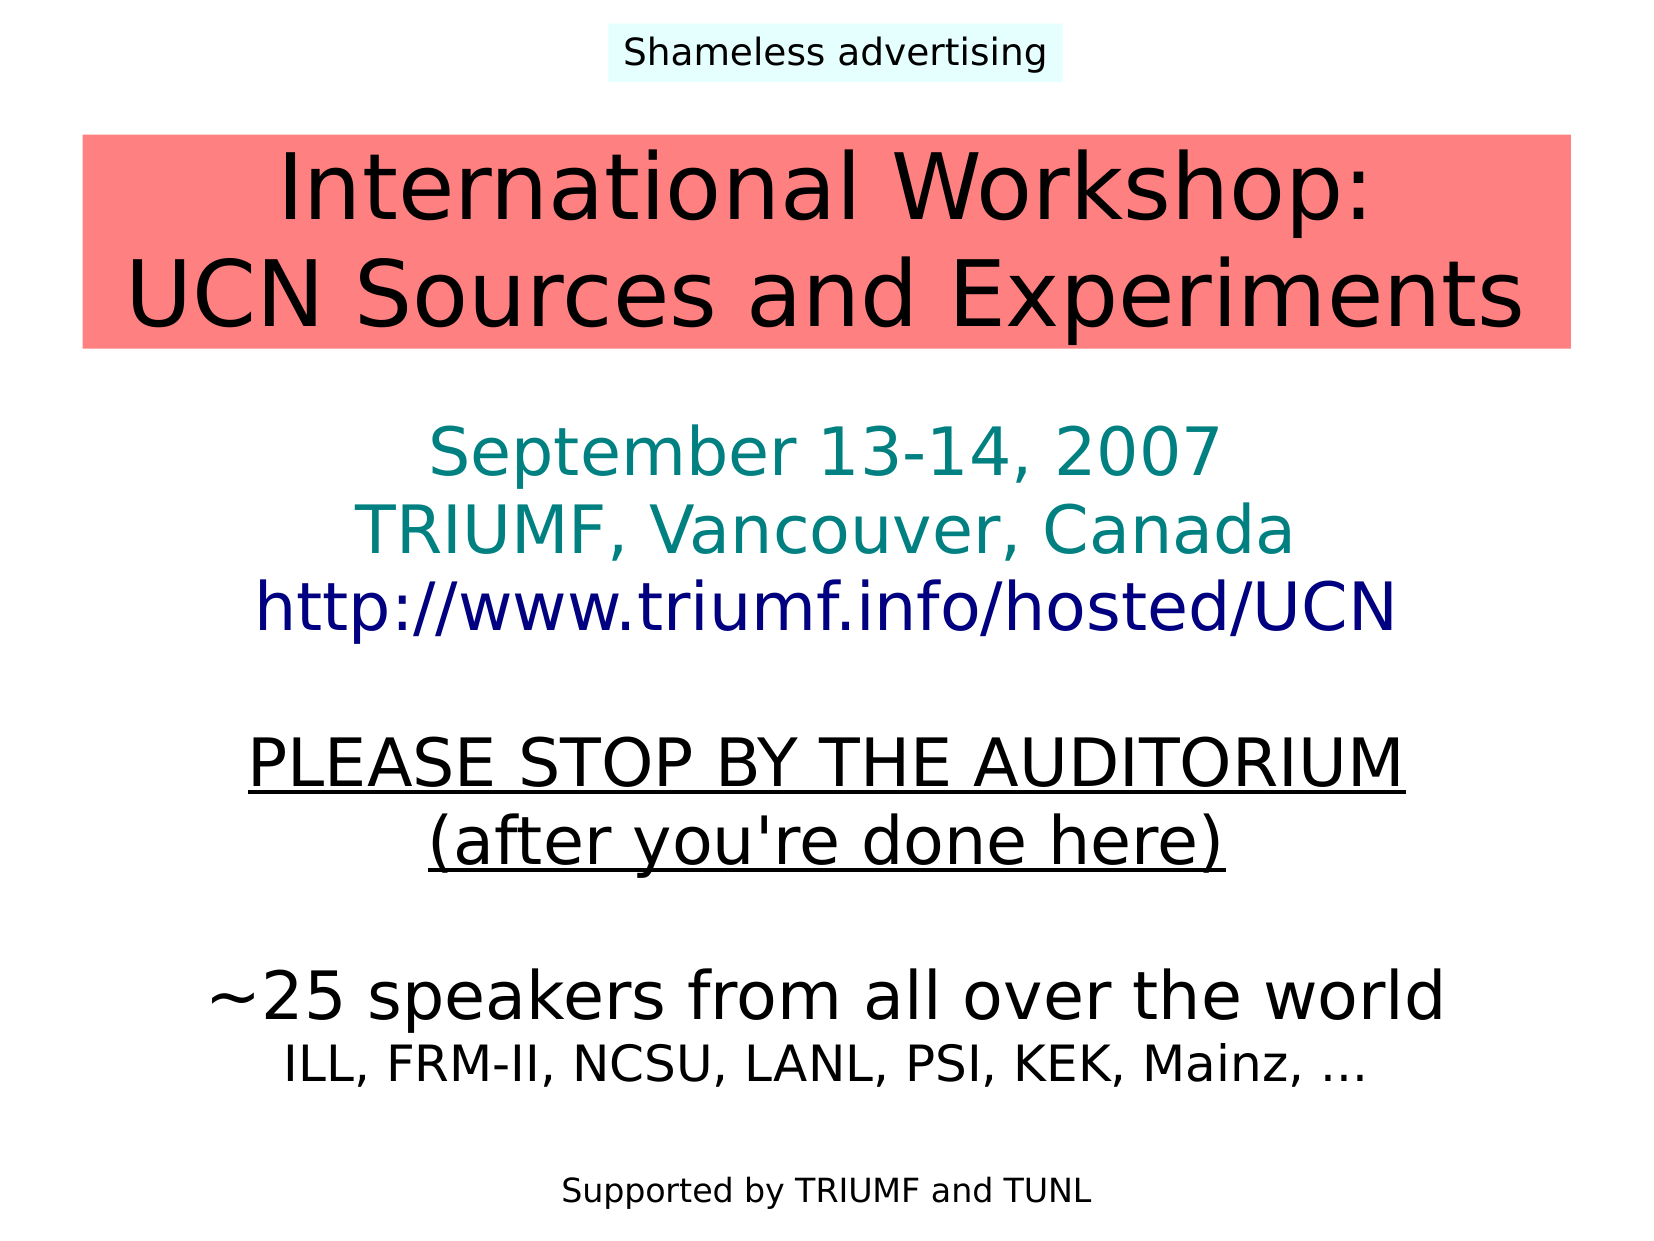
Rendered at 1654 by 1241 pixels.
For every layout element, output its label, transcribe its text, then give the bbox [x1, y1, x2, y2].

title International Workshop: UCN Sources and Experiments [82, 134, 1571, 349]
text_box Shameless advertising [608, 23, 1054, 82]
subtitle September 13-14, 2007 TRIUMF, Vancouver, Canada http://www.triumf.info/hosted/UCN PLEASE STOP BY THE AUDITORIUM (after you're done here) ~25 speakers from all over the world ILL, FRM-II, NCSU, LANL, PSI, KEK, Mainz, ... Supported by TRIUMF and TUNL [82, 409, 1571, 1214]
